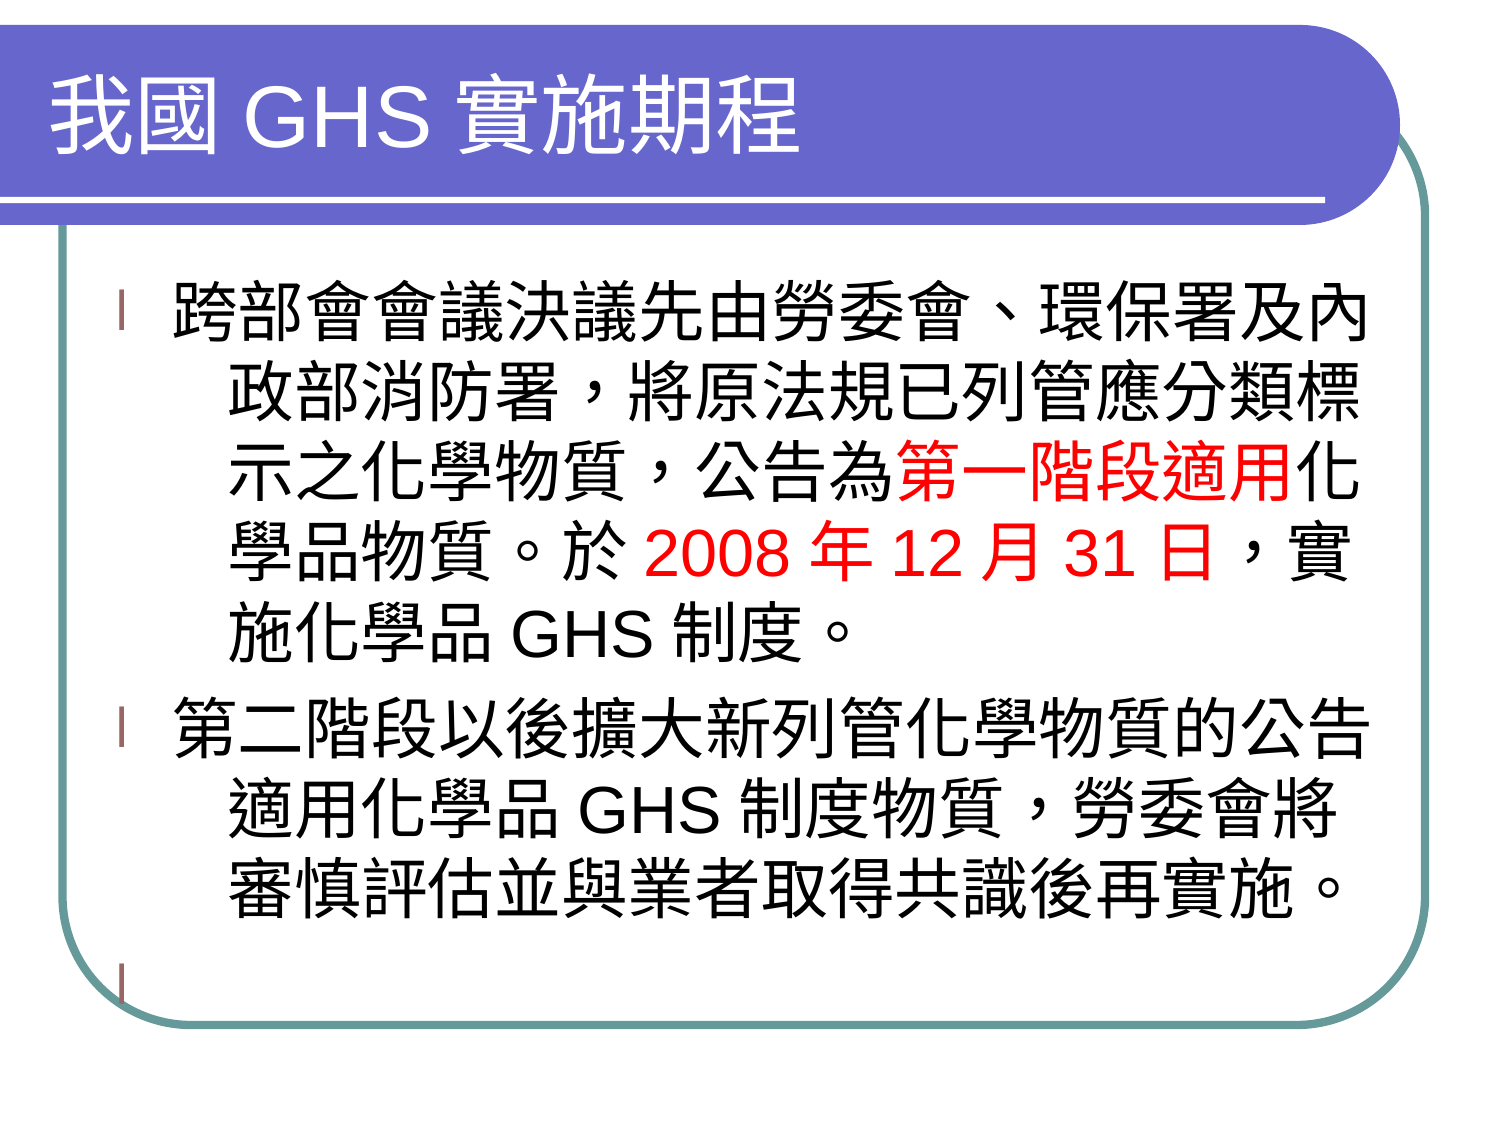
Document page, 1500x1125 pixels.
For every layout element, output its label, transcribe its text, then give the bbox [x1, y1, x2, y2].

list 跨部會會議決議先由勞委會、環保署及內政部消防署，將原法規已列管應分類標示之化學物質，公告為第一階段適用化學品物質。於2008年12月31日，實施化學品GHS制度。 第二階段以後擴大新列管化學物質的公告適用化學品GHS制度物質，勞委會將審慎評估並與業者取得共識後再實施。 [99, 262, 1400, 988]
title 我國GHS實施期程 [32, 37, 1347, 188]
